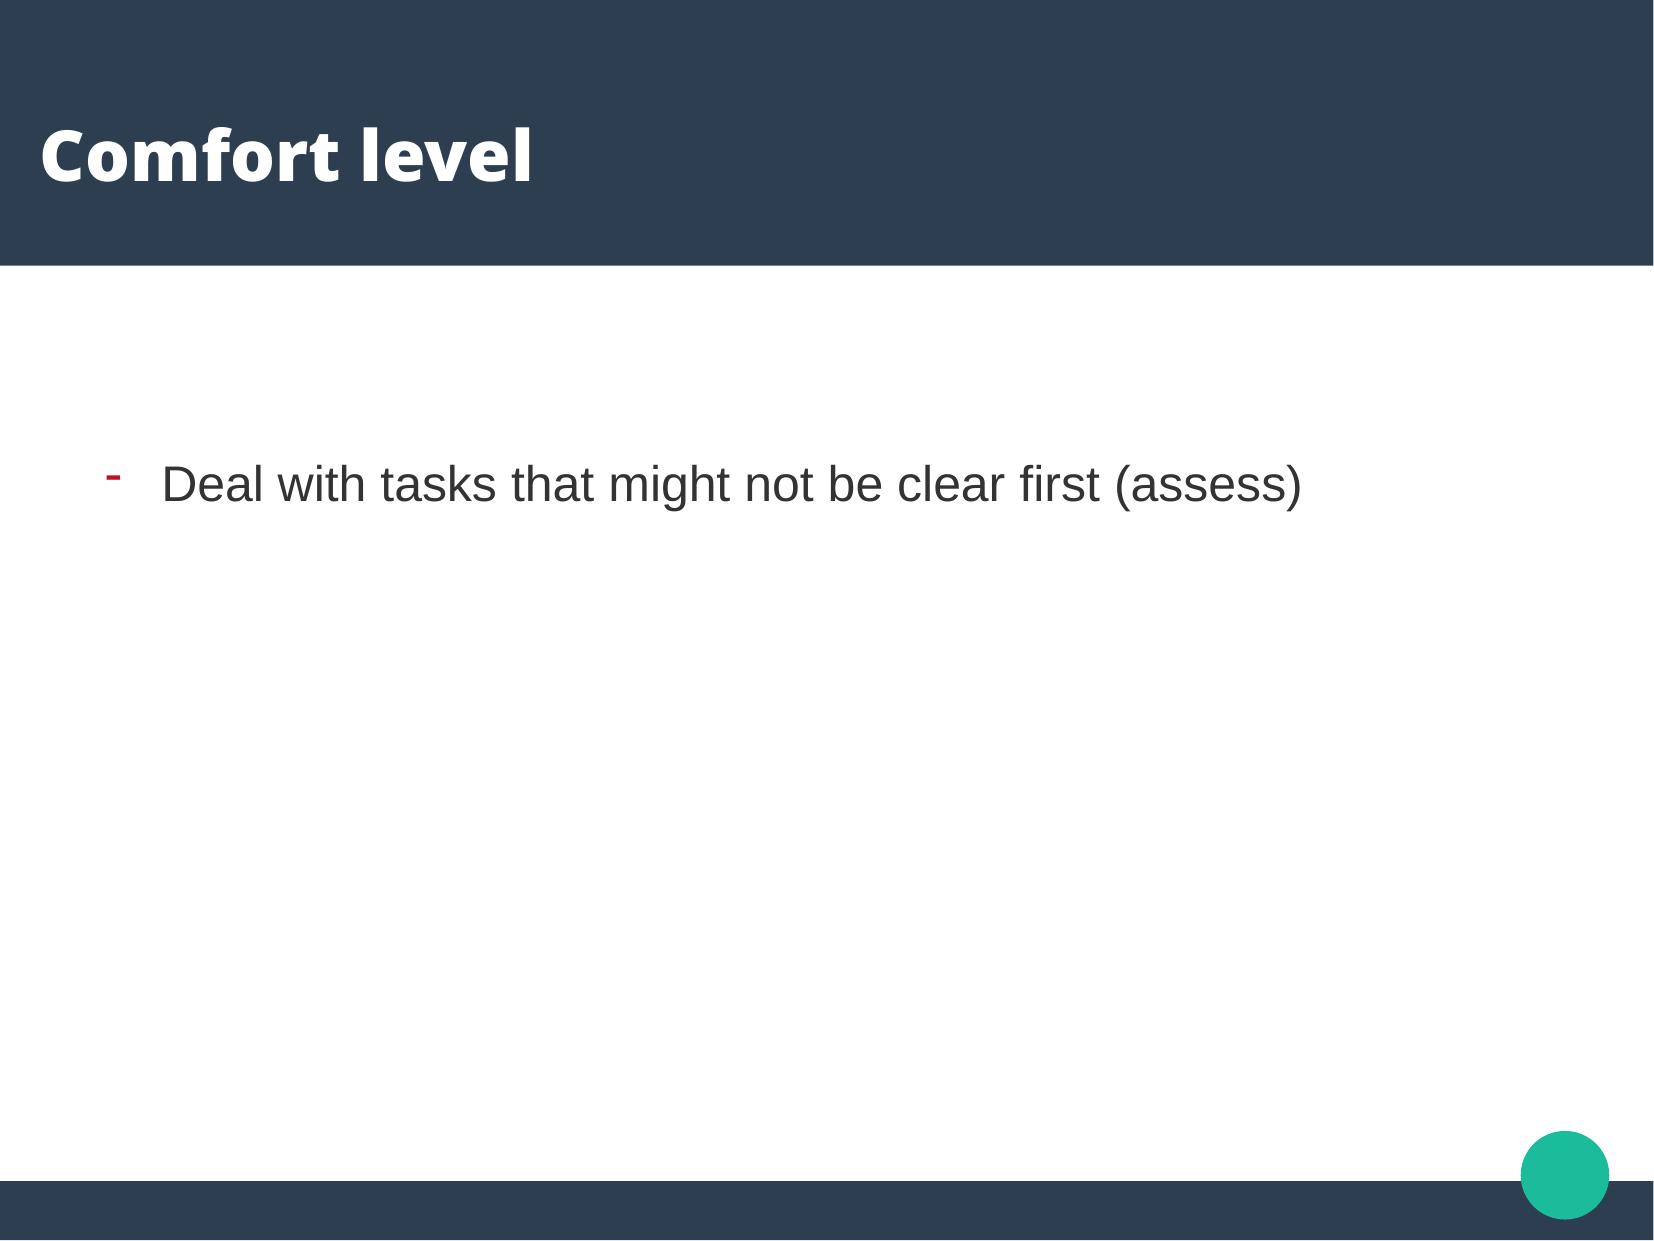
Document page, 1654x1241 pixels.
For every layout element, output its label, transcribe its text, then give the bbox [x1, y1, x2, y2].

title Comfort level [39, 75, 1576, 233]
text_box Deal with tasks that might not be clear first (assess) [89, 303, 1440, 1096]
